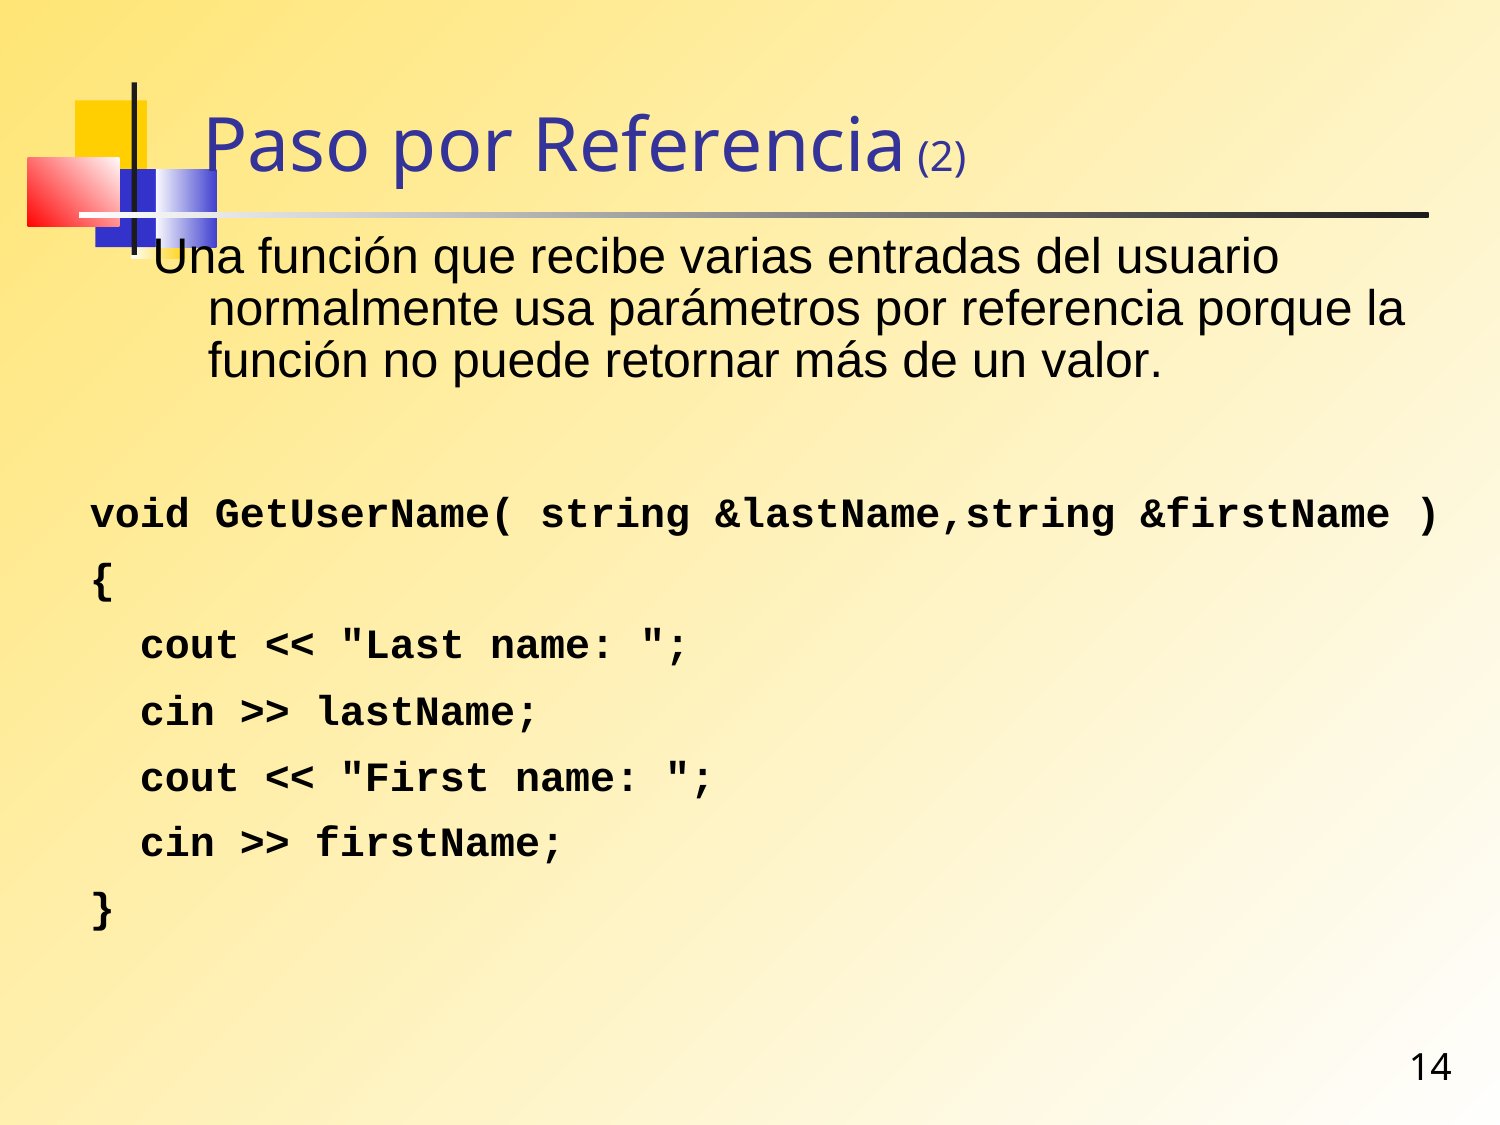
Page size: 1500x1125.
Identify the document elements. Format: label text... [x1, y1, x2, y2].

title Paso por Referencia (2) [187, 37, 1466, 201]
text_box void GetUserName( string &lastName,string &firstName )‏ { cout << "Last name: "; cin >> lastName; cout << "First name: "; cin >> firstName; } [74, 487, 137, 939]
list Una función que recibe varias entradas del usuario normalmente usa parámetros por referencia porque la función no puede retornar más de un valor. [137, 224, 1463, 988]
